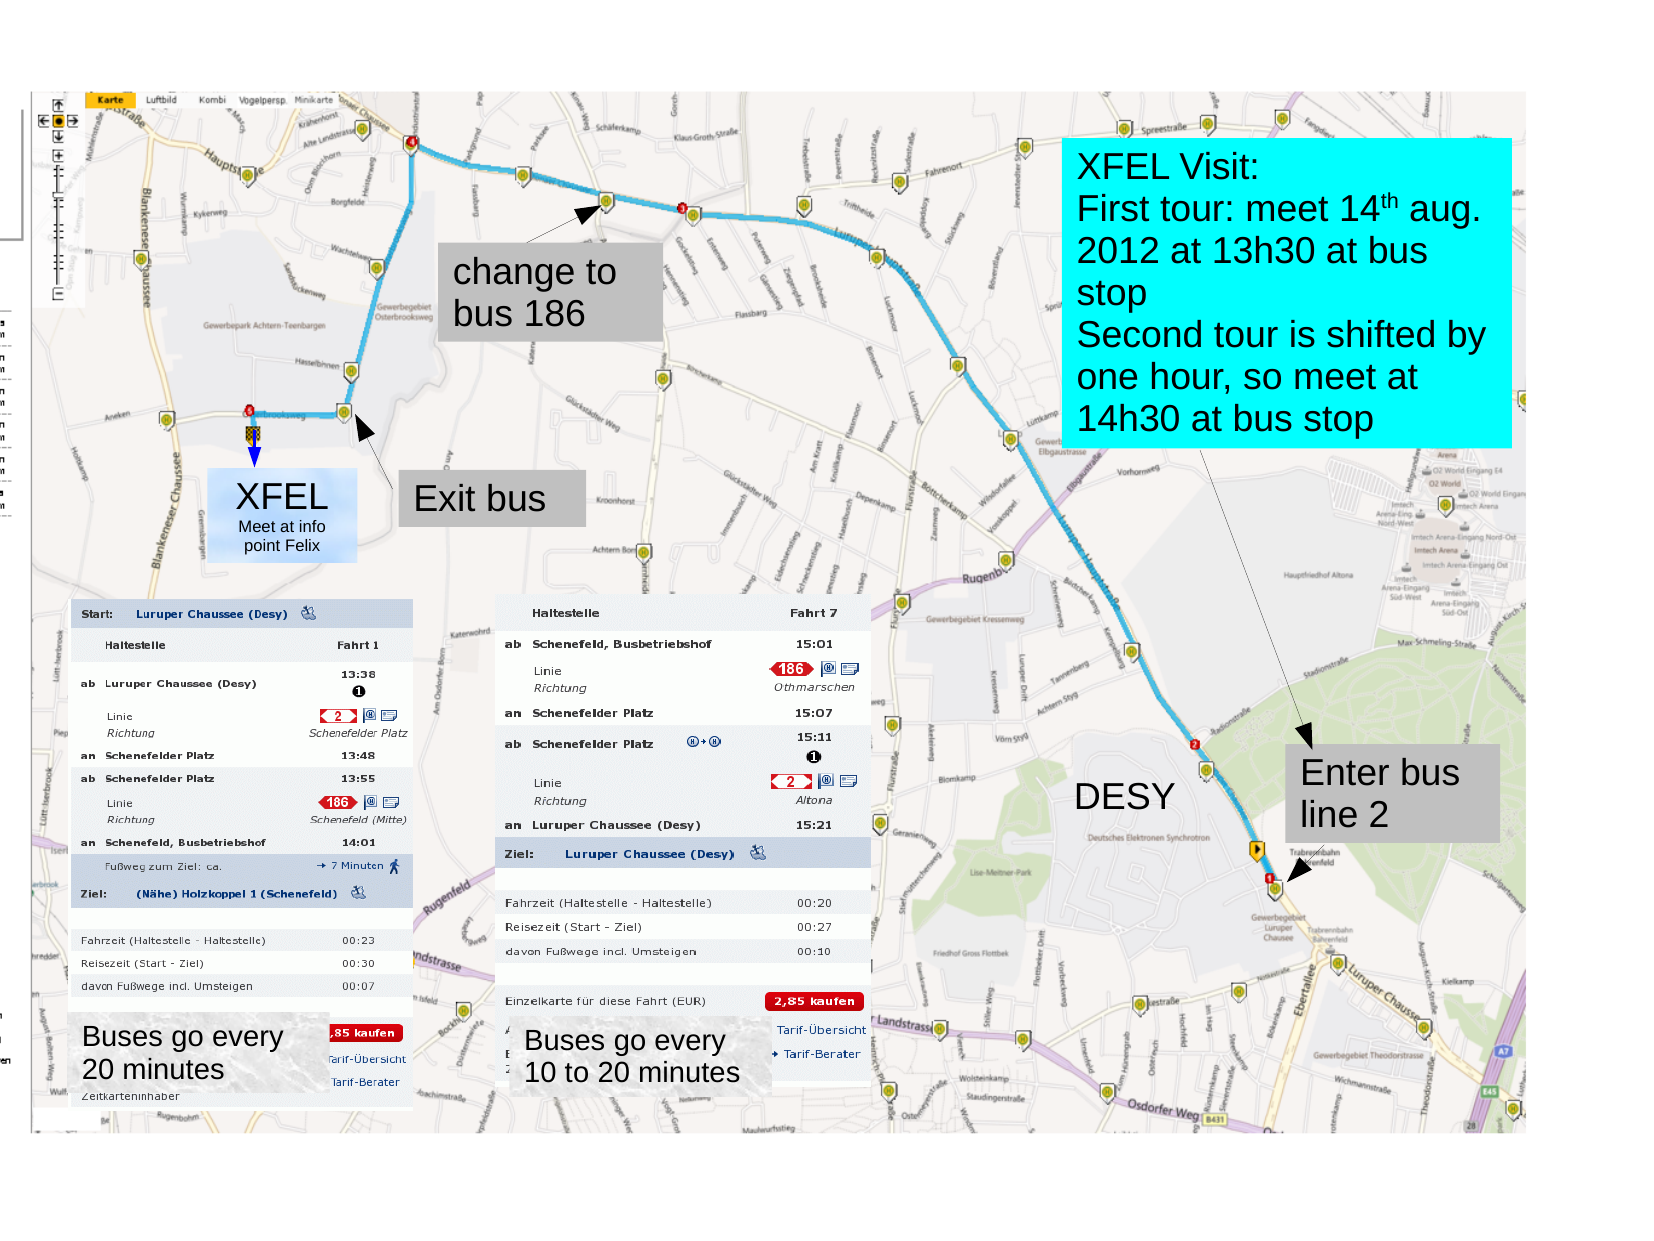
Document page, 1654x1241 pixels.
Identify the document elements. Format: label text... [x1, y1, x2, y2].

picture [0, 0, 1613, 1241]
text_box Buses go every 10 to 20 minutes [509, 1016, 772, 1097]
text_box Exit bus [398, 469, 587, 527]
text_box DESY [1050, 768, 1201, 826]
text_box Buses go every 20 minutes [67, 1012, 330, 1093]
text_box XFEL Visit: First tour: meet 14th aug. 2012 at 13h30 at bus stop Second tour is shifted by one hour, so meet at 14h30 at bus stop [1061, 138, 1512, 449]
text_box change to bus 186 [438, 242, 664, 342]
text_box XFEL Meet at info point Felix [207, 468, 358, 563]
text_box Enter bus line 2 [1285, 744, 1501, 843]
